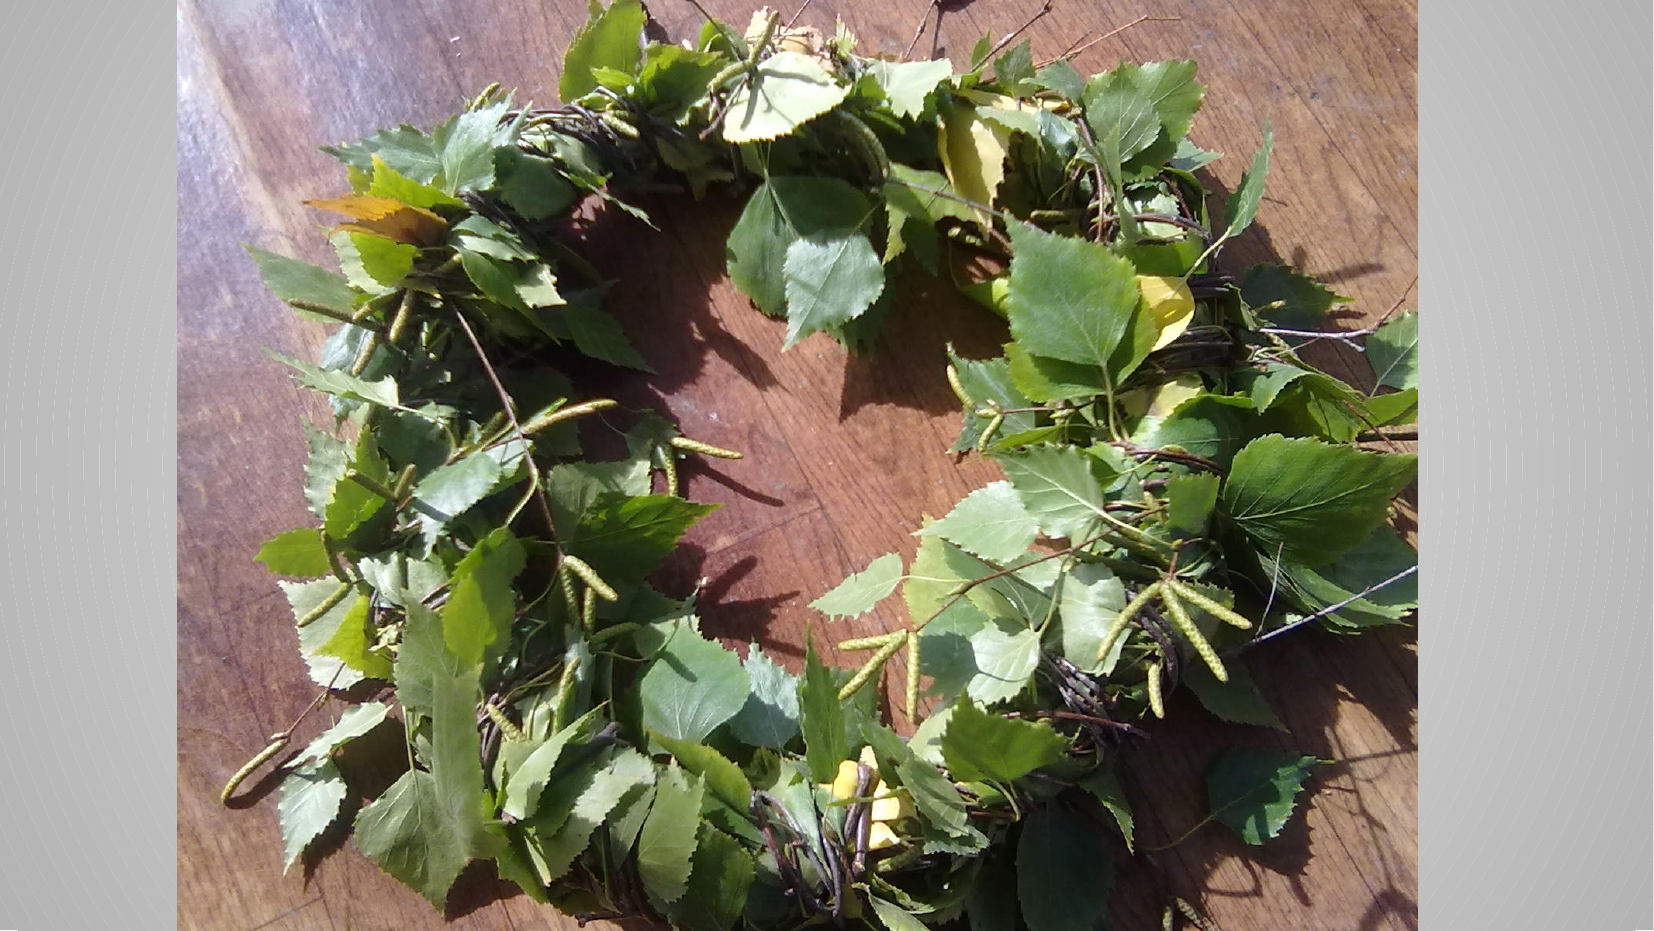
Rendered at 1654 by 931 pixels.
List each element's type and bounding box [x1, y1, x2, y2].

picture [177, 0, 1418, 931]
